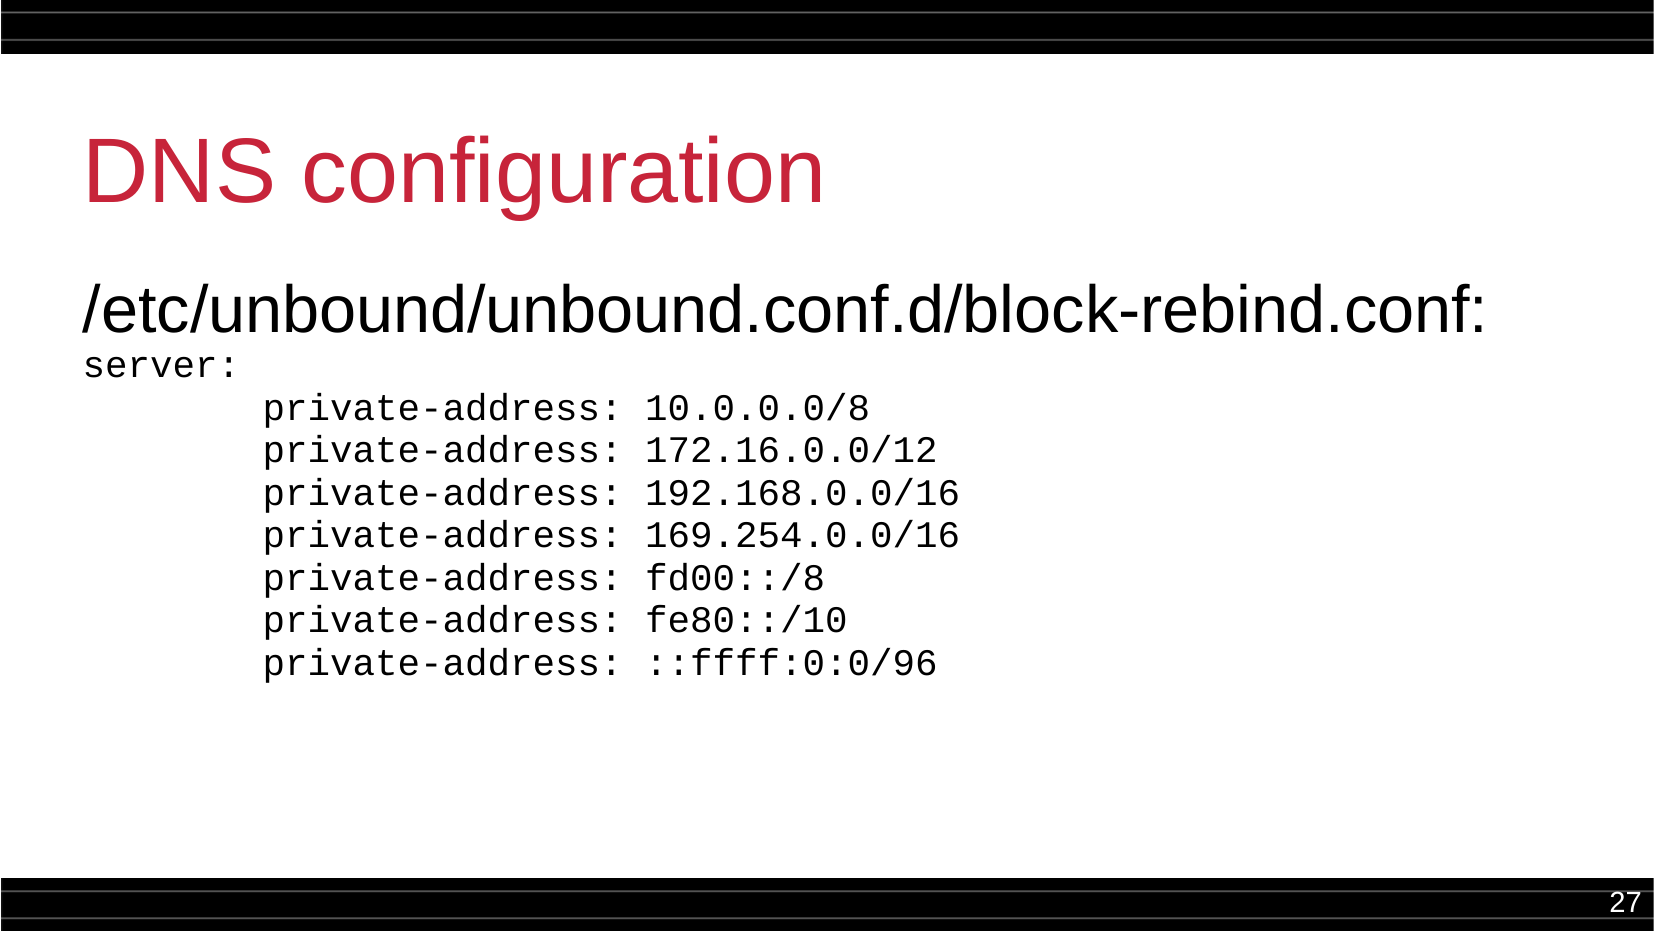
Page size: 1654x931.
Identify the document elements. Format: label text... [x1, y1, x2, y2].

list /etc/unbound/unbound.conf.d/block-rebind.conf: server: private-address: 10.0.0.0/8 private-address: 172.16.0.0/12 private-address: 192.168.0.0/16 private-address: 169.254.0.0/16 private-address: fd00::/8 private-address: fe80::/10 private-address: ::ffff:0:0/96 [82, 271, 1571, 851]
picture [1, 878, 1654, 931]
picture [1, 0, 1654, 54]
title DNS configuration [82, 92, 1571, 249]
